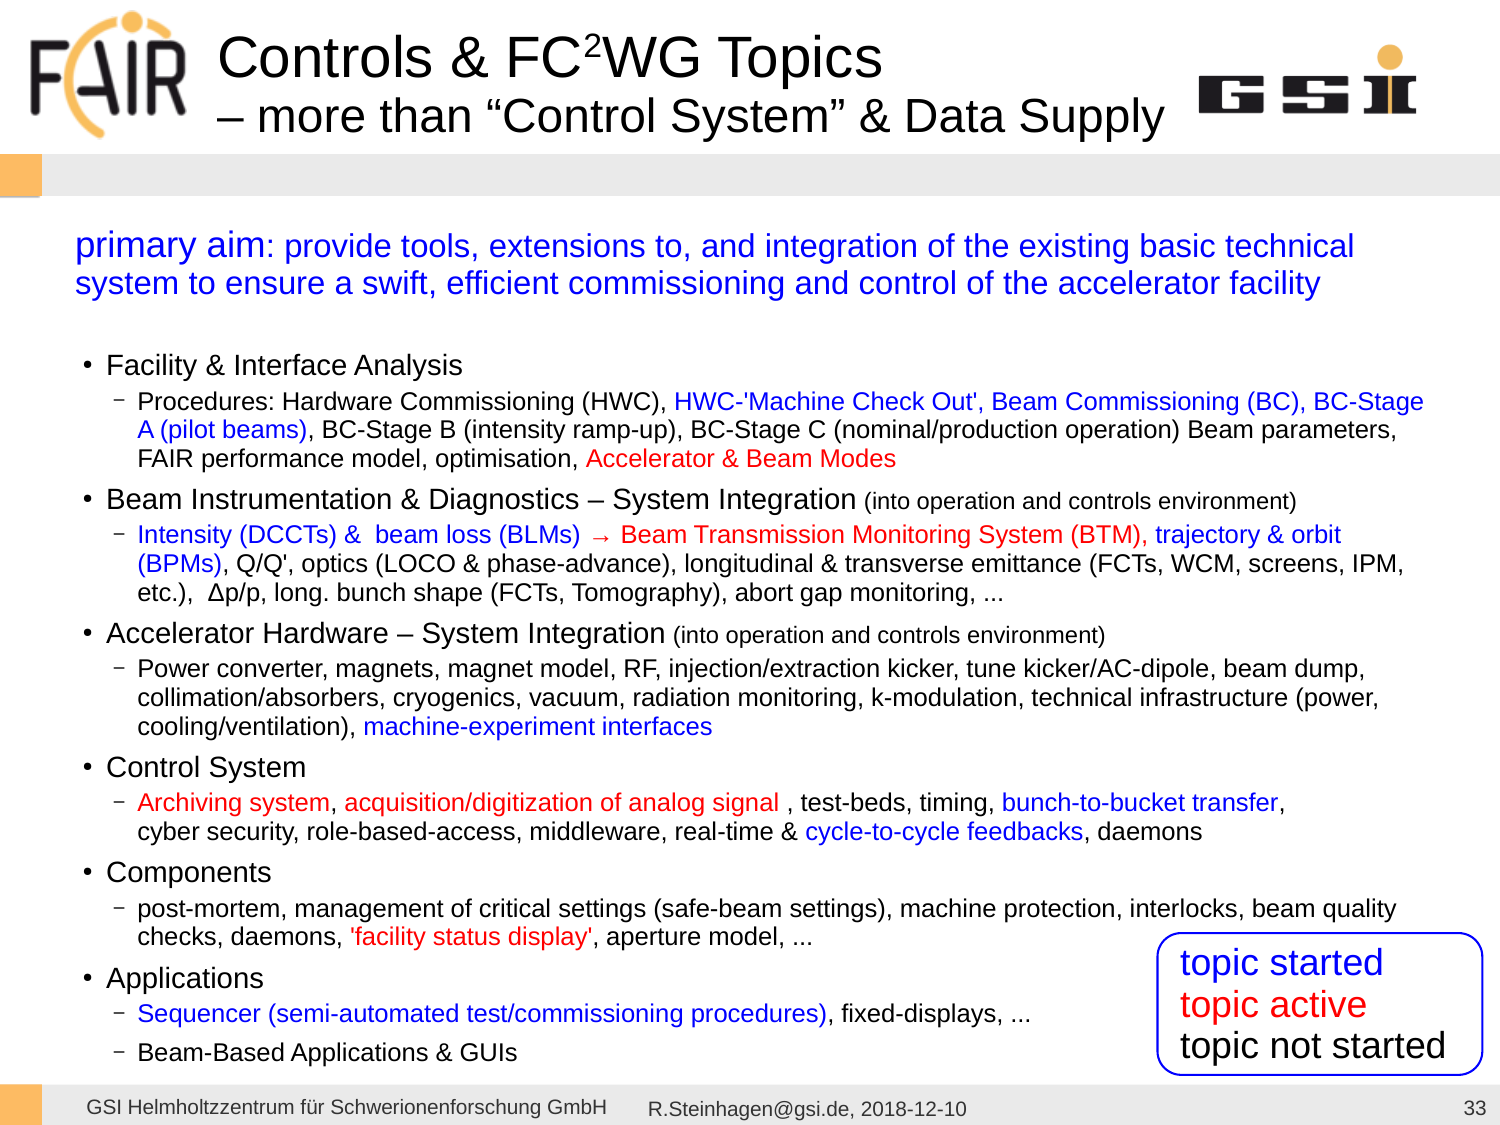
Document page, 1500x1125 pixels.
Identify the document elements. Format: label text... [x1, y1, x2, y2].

list primary aim: provide tools, extensions to, and integration of the existing basic technical system to ensure a swift, efficient commissioning and control of the accelerator facility Facility & Interface Analysis Procedures: Hardware Commissioning (HWC), HWC-'Machine Check Out', Beam Commissioning (BC), BC-Stage A (pilot beams), BC-Stage B (intensity ramp-up), BC-Stage C (nominal/production operation) Beam parameters, FAIR performance model, optimisation, Accelerator & Beam Modes Beam Instrumentation & Diagnostics – System Integration (into operation and controls environment) Intensity (DCCTs) & beam loss (BLMs) → Beam Transmission Monitoring System (BTM), trajectory & orbit (BPMs), Q/Q', optics (LOCO & phase-advance), longitudinal & transverse emittance (FCTs, WCM, screens, IPM, etc.), Δp/p, long. bunch shape (FCTs, Tomography), abort gap monitoring, ... Accelerator Hardware – System Integration (into operation and controls environment) Power converter, magnets, magnet model, RF, injection/extraction kicker, tune kicker/AC-dipole, beam dump, collimation/absorbers, cryogenics, vacuum, radiation monitoring, k-modulation, technical infrastructure (power, cooling/ventilation), machine-experiment interfaces Control System Archiving system, acquisition/digitization of analog signal , test-beds, timing, bunch-to-bucket transfer, cyber security, role-based-access, middleware, real-time & cycle-to-cycle feedbacks, daemons Components post-mortem, management of critical settings (safe-beam settings), machine protection, interlocks, beam quality checks, daemons, 'facility status display', aperture model, ... Applications Sequencer (semi-automated test/commissioning procedures), fixed-displays, ... Beam-Based Applications & GUIs [75, 224, 1425, 1075]
picture [30, 9, 187, 141]
text_box topic started topic active topic not started [1157, 933, 1483, 1075]
picture [1197, 42, 1419, 117]
title Controls & FC2WG Topics – more than “Control System” & Data Supply [217, 20, 1180, 147]
